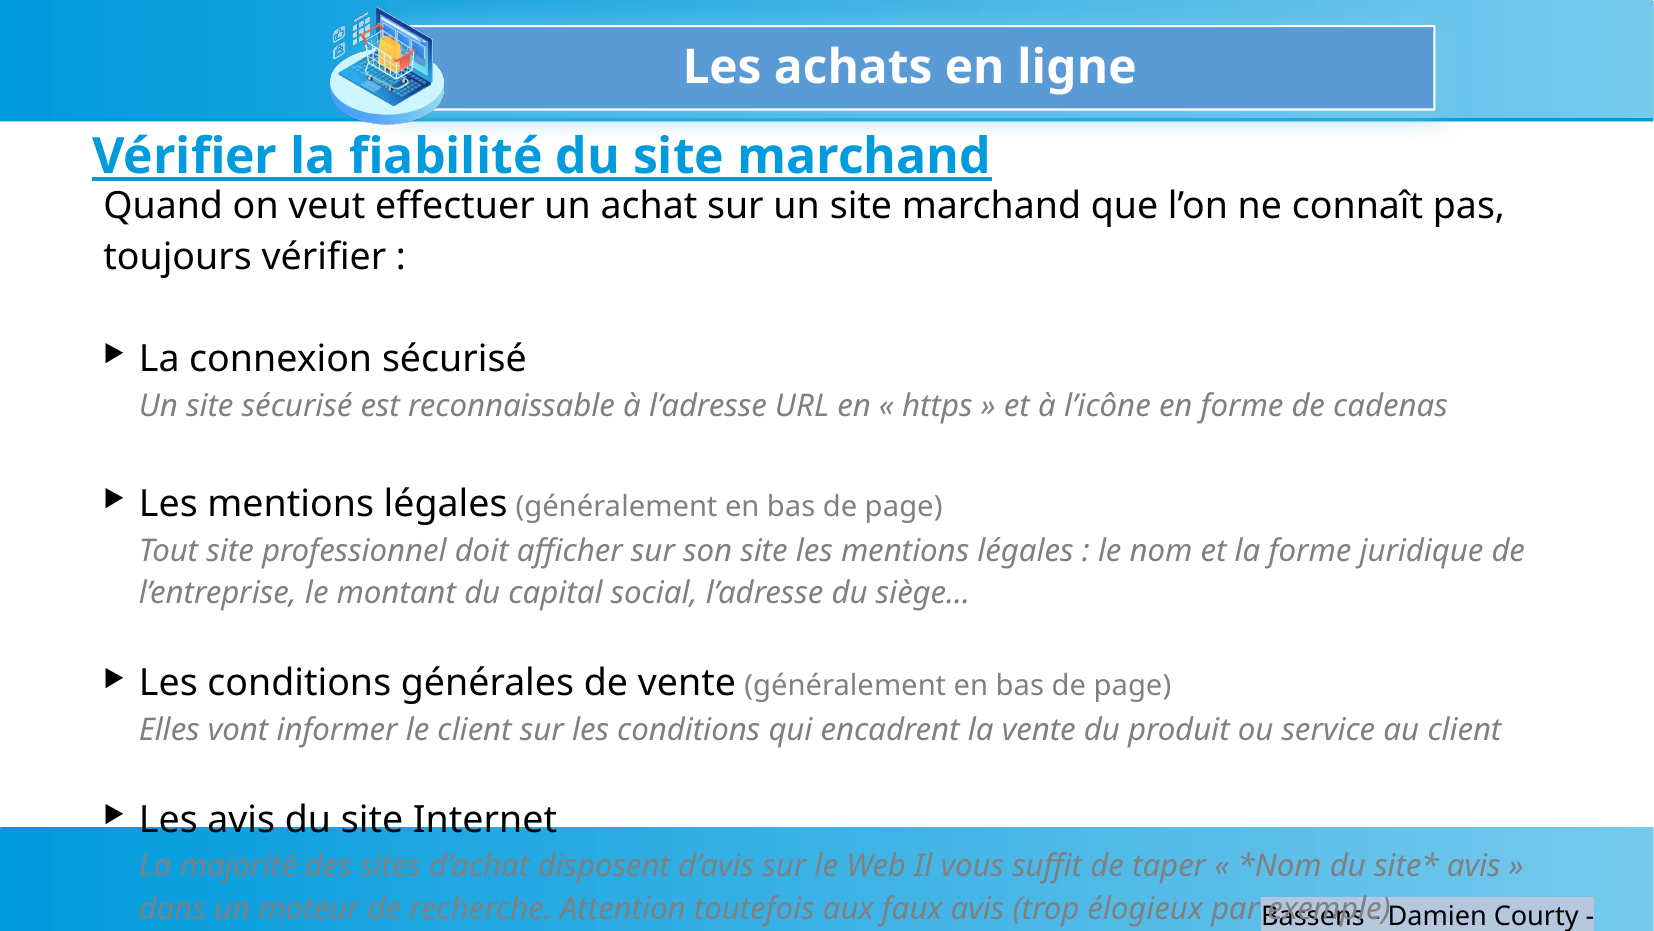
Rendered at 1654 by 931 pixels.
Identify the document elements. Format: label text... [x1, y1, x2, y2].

text_box Vérifier la fiabilité du site marchand [77, 112, 1099, 186]
text_box Quand on veut effectuer un achat sur un site marchand que l’on ne connaît pas, toujours vérifier : La connexion sécurisé Un site sécurisé est reconnaissable à l’adresse URL en « https » et à l’icône en forme de cadenas Les mentions légales (généralement en bas de page) Tout site professionnel doit afficher sur son site les mentions légales : le nom et la forme juridique de l’entreprise, le montant du capital social, l’adresse du siège… Les conditions générales de vente (généralement en bas de page) Elles vont informer le client sur les conditions qui encadrent la vente du produit ou service au client Les avis du site Internet La majorité des sites d’achat disposent d’avis sur le Web Il vous suffit de taper « *Nom du site* avis » dans un moteur de recherche. Attention toutefois aux faux avis (trop élogieux par exemple) [88, 171, 1595, 877]
text_box Les achats en ligne [460, 26, 1435, 110]
text_box Bassens - Damien Courty - 2024 [1246, 889, 1654, 931]
picture [312, 0, 460, 139]
